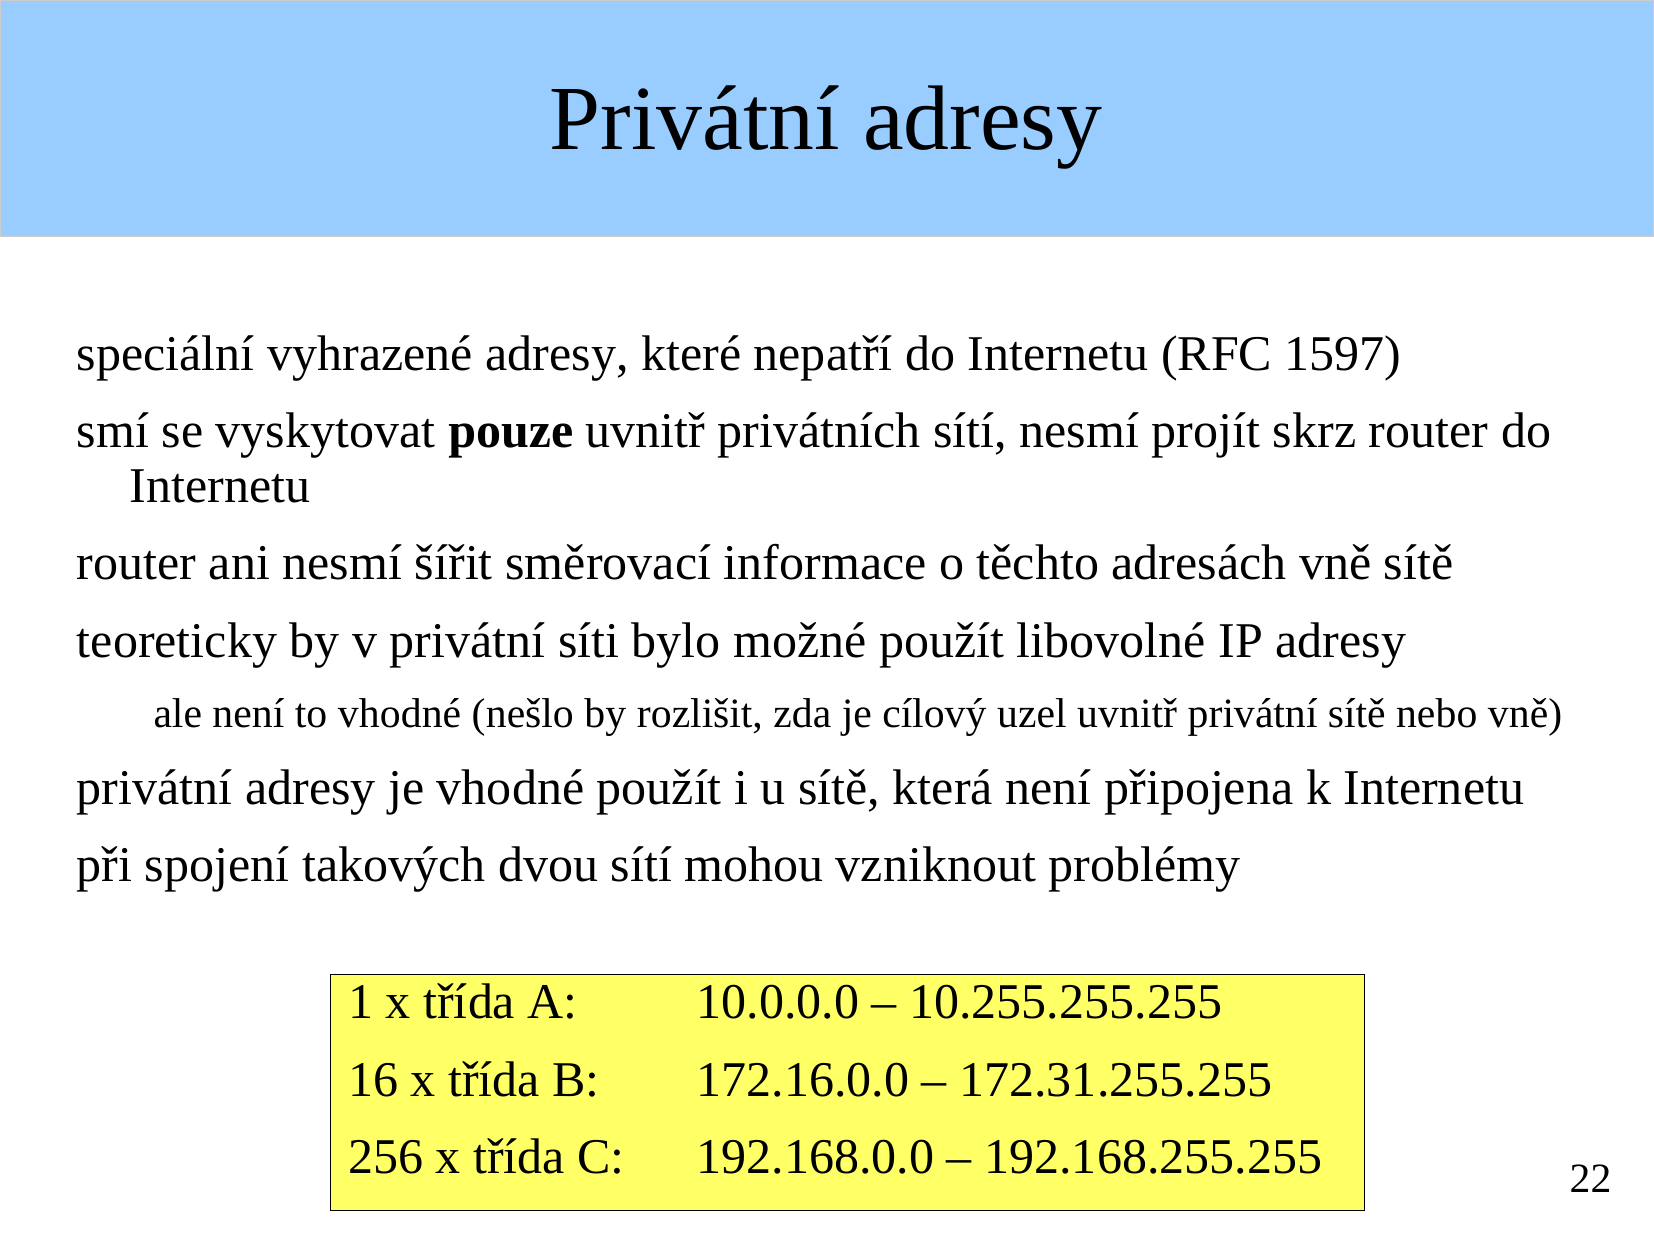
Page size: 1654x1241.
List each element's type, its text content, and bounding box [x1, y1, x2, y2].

title Privátní adresy [0, 0, 1654, 237]
list 1 x třída A: 10.0.0.0 – 10.255.255.255 16 x třída B: 172.16.0.0 – 172.31.255.255 256 x třída C: 192.168.0.0 – 192.168.255.255 [330, 974, 1365, 1211]
list speciální vyhrazené adresy, které nepatří do Internetu (RFC 1597) smí se vyskytovat pouze uvnitř privátních sítí, nesmí projít skrz router do Internetu router ani nesmí šířit směrovací informace o těchto adresách vně sítě teoreticky by v privátní síti bylo možné použít libovolné IP adresy ale není to vhodné (nešlo by rozlišit, zda je cílový uzel uvnitř privátní sítě nebo vně) privátní adresy je vhodné použít i u sítě, která není připojena k Internetu při spojení takových dvou sítí mohou vzniknout problémy [59, 325, 1595, 939]
